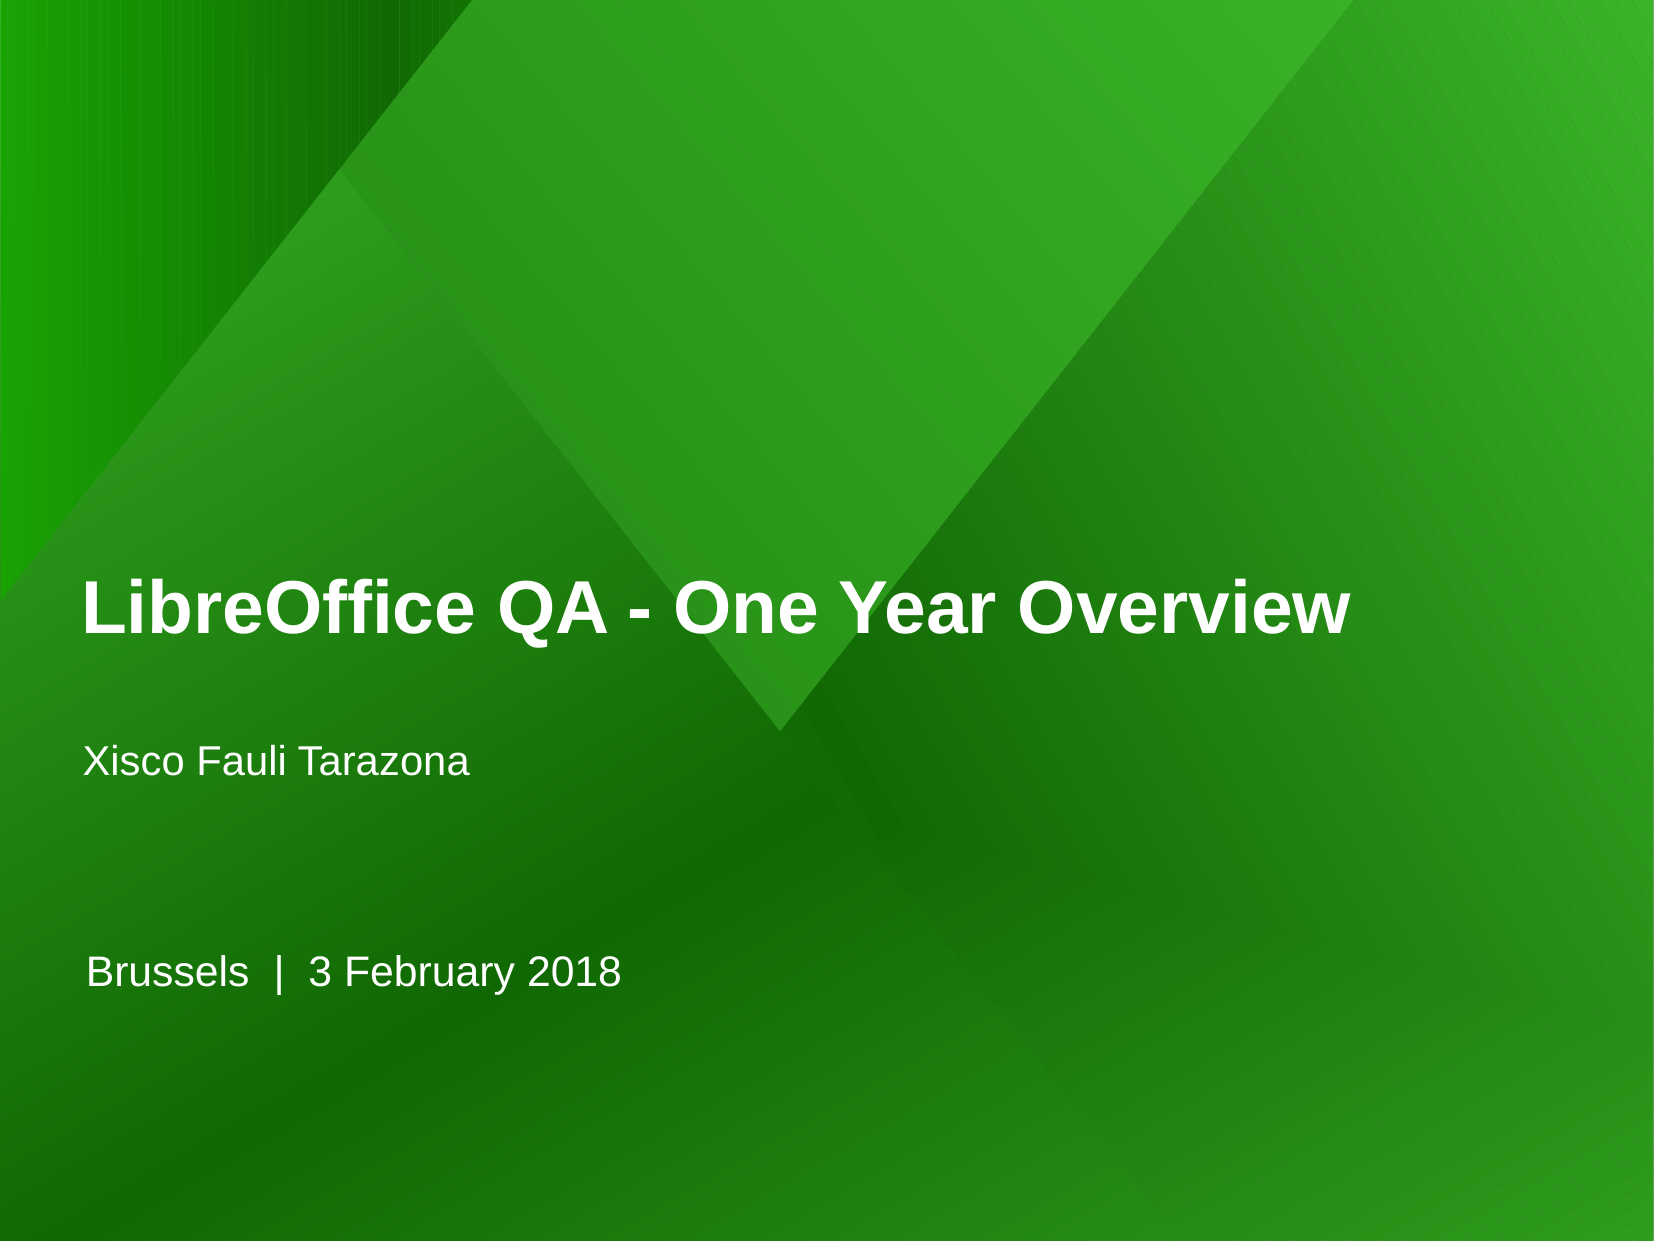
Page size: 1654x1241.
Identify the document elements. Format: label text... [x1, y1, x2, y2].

list Brussels | 3 February 2018 [85, 947, 709, 1025]
title LibreOffice QA - One Year Overview [81, 486, 1446, 730]
list Xisco Fauli Tarazona [82, 737, 977, 835]
